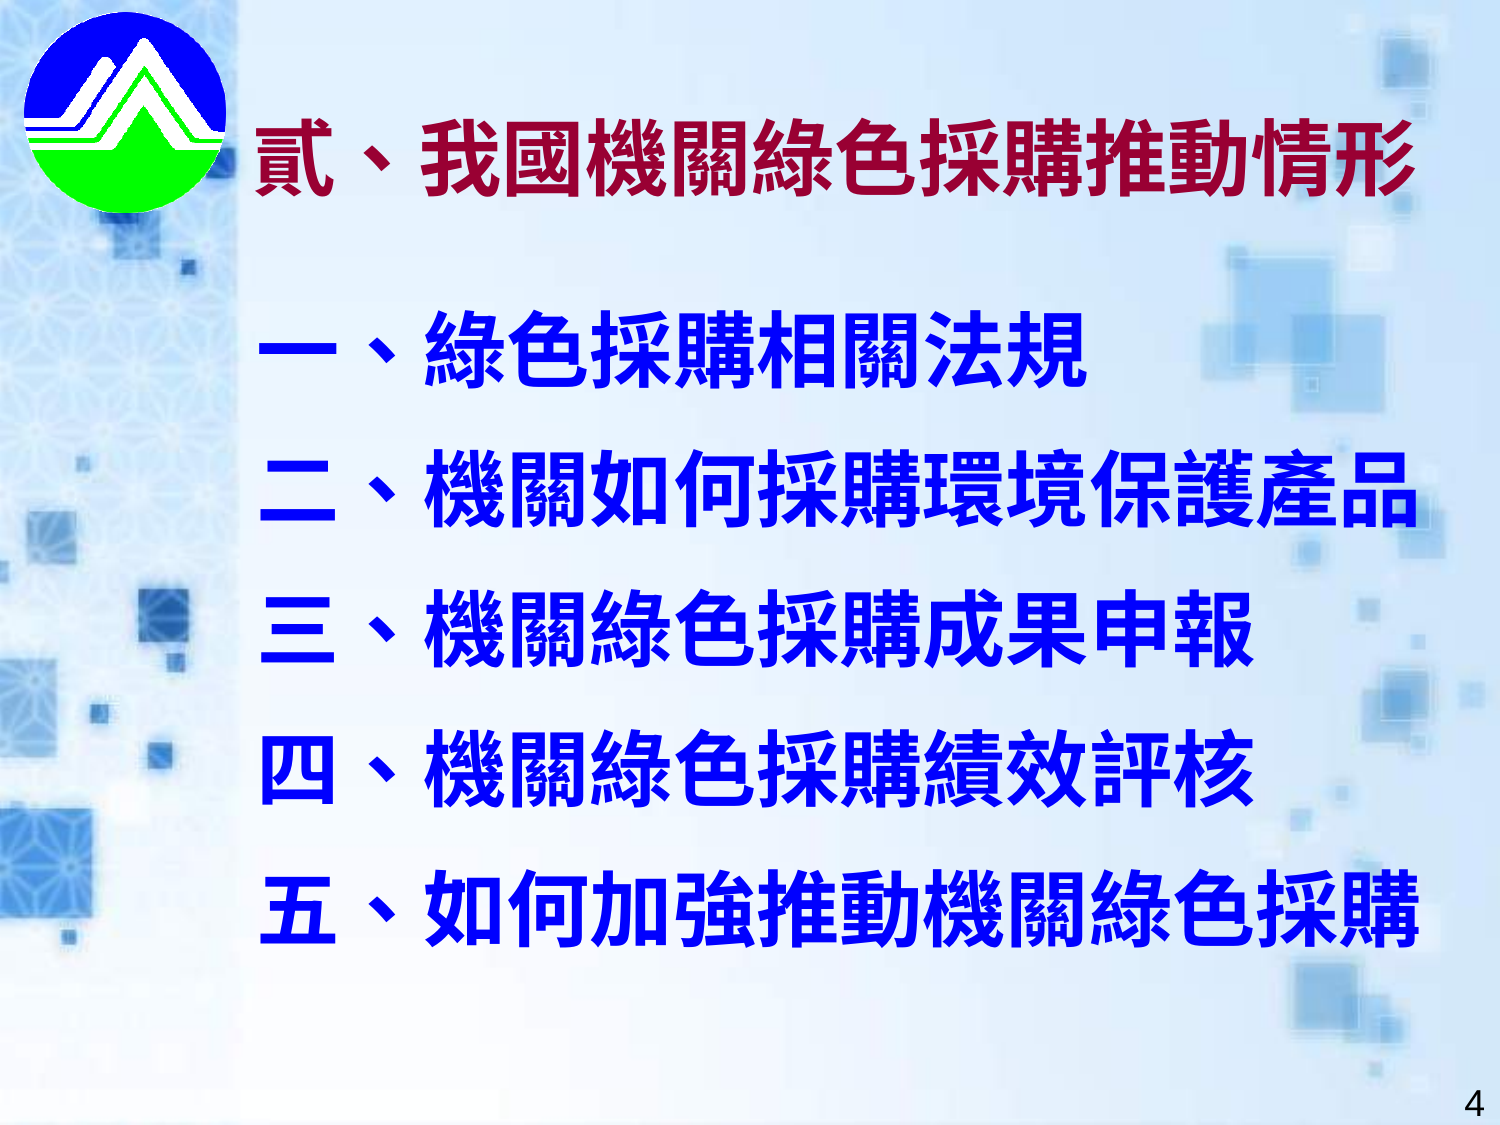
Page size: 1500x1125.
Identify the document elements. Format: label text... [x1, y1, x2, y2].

text_box 貳、我國機關綠色採購推動情形 [237, 87, 1438, 225]
text_box 一、綠色採購相關法規 二、機關如何採購環境保護產品 三、機關綠色採購成果申報 四、機關綠色採購績效評核 五、如何加強推動機關綠色採購 [242, 249, 1471, 938]
picture [0, 0, 1500, 1125]
